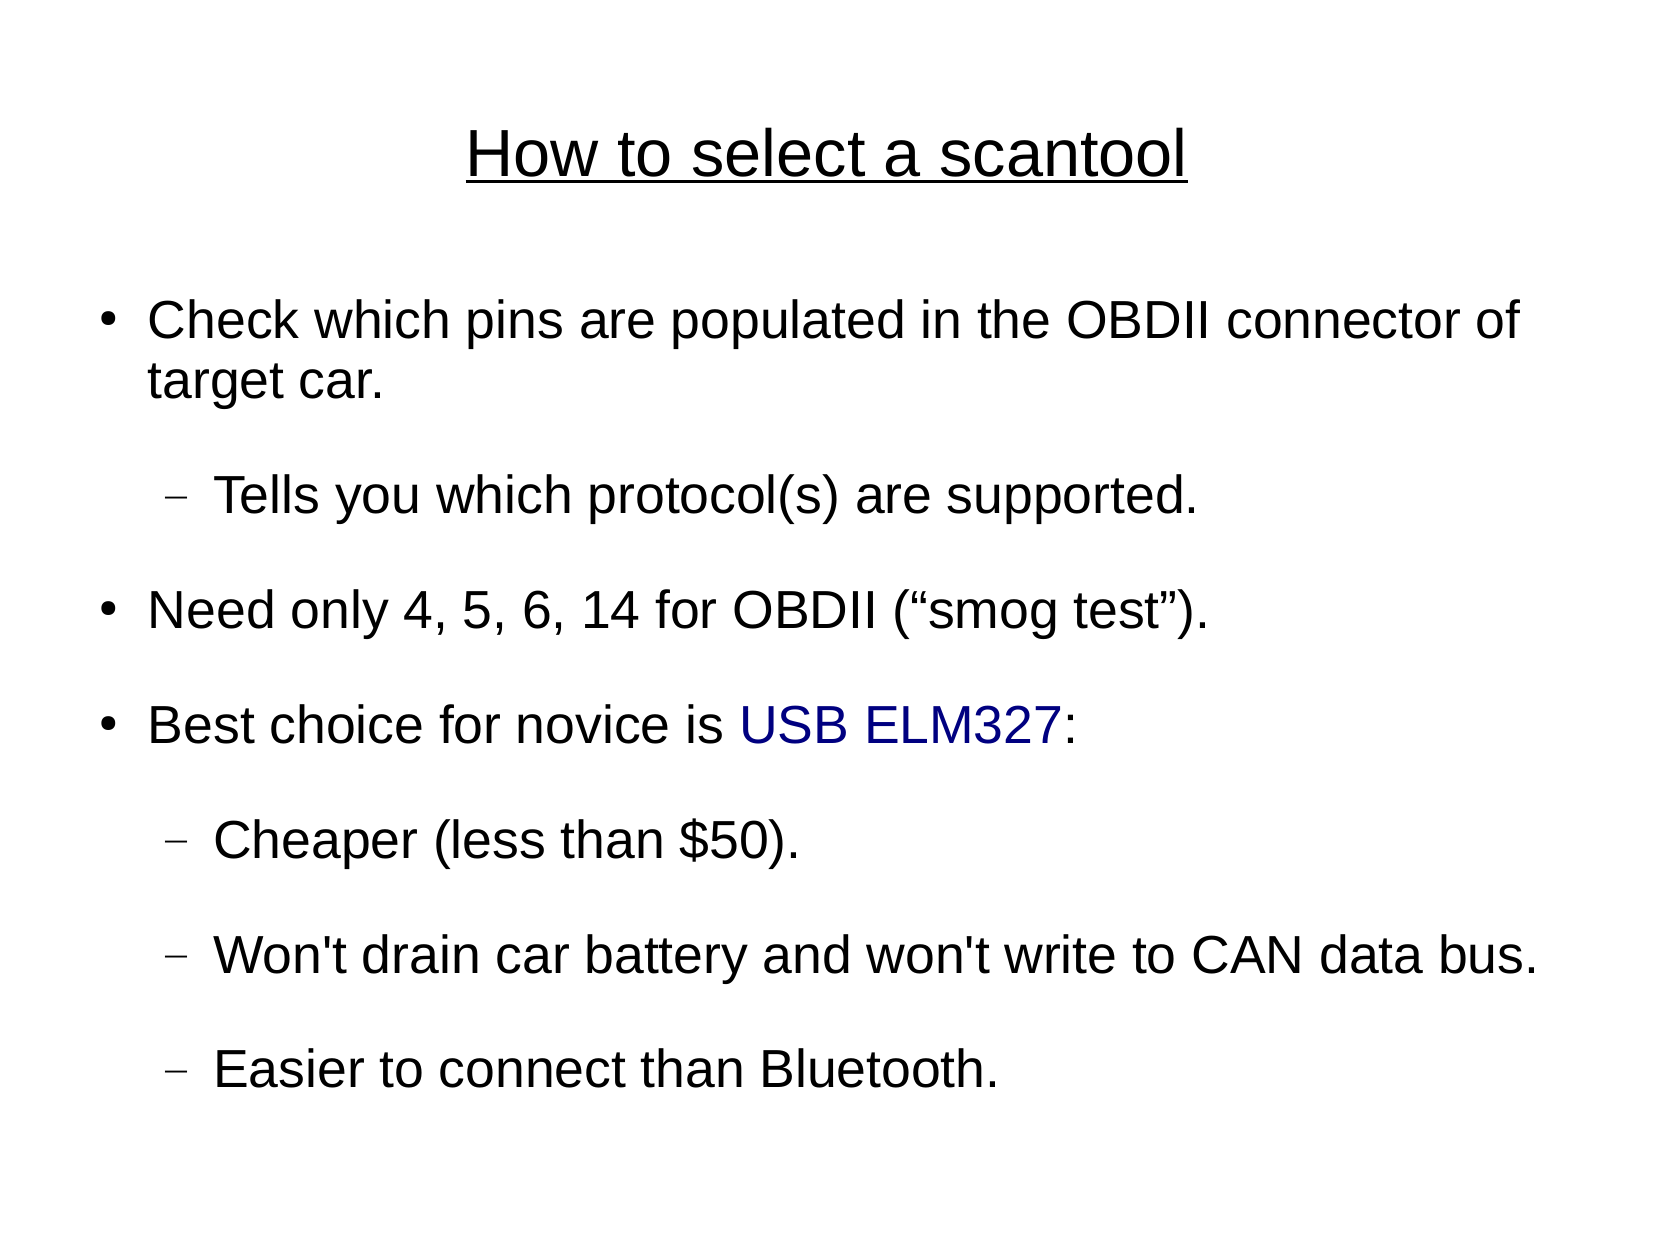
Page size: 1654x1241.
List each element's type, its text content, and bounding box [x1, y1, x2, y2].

list Check which pins are populated in the OBDII connector of target car. Tells you which protocol(s) are supported. Need only 4, 5, 6, 14 for OBDII (“smog test”). Best choice for novice is USB ELM327: Cheaper (less than $50). Won't drain car battery and won't write to CAN data bus. Easier to connect than Bluetooth. [82, 290, 1571, 1109]
title How to select a scantool [82, 49, 1571, 257]
